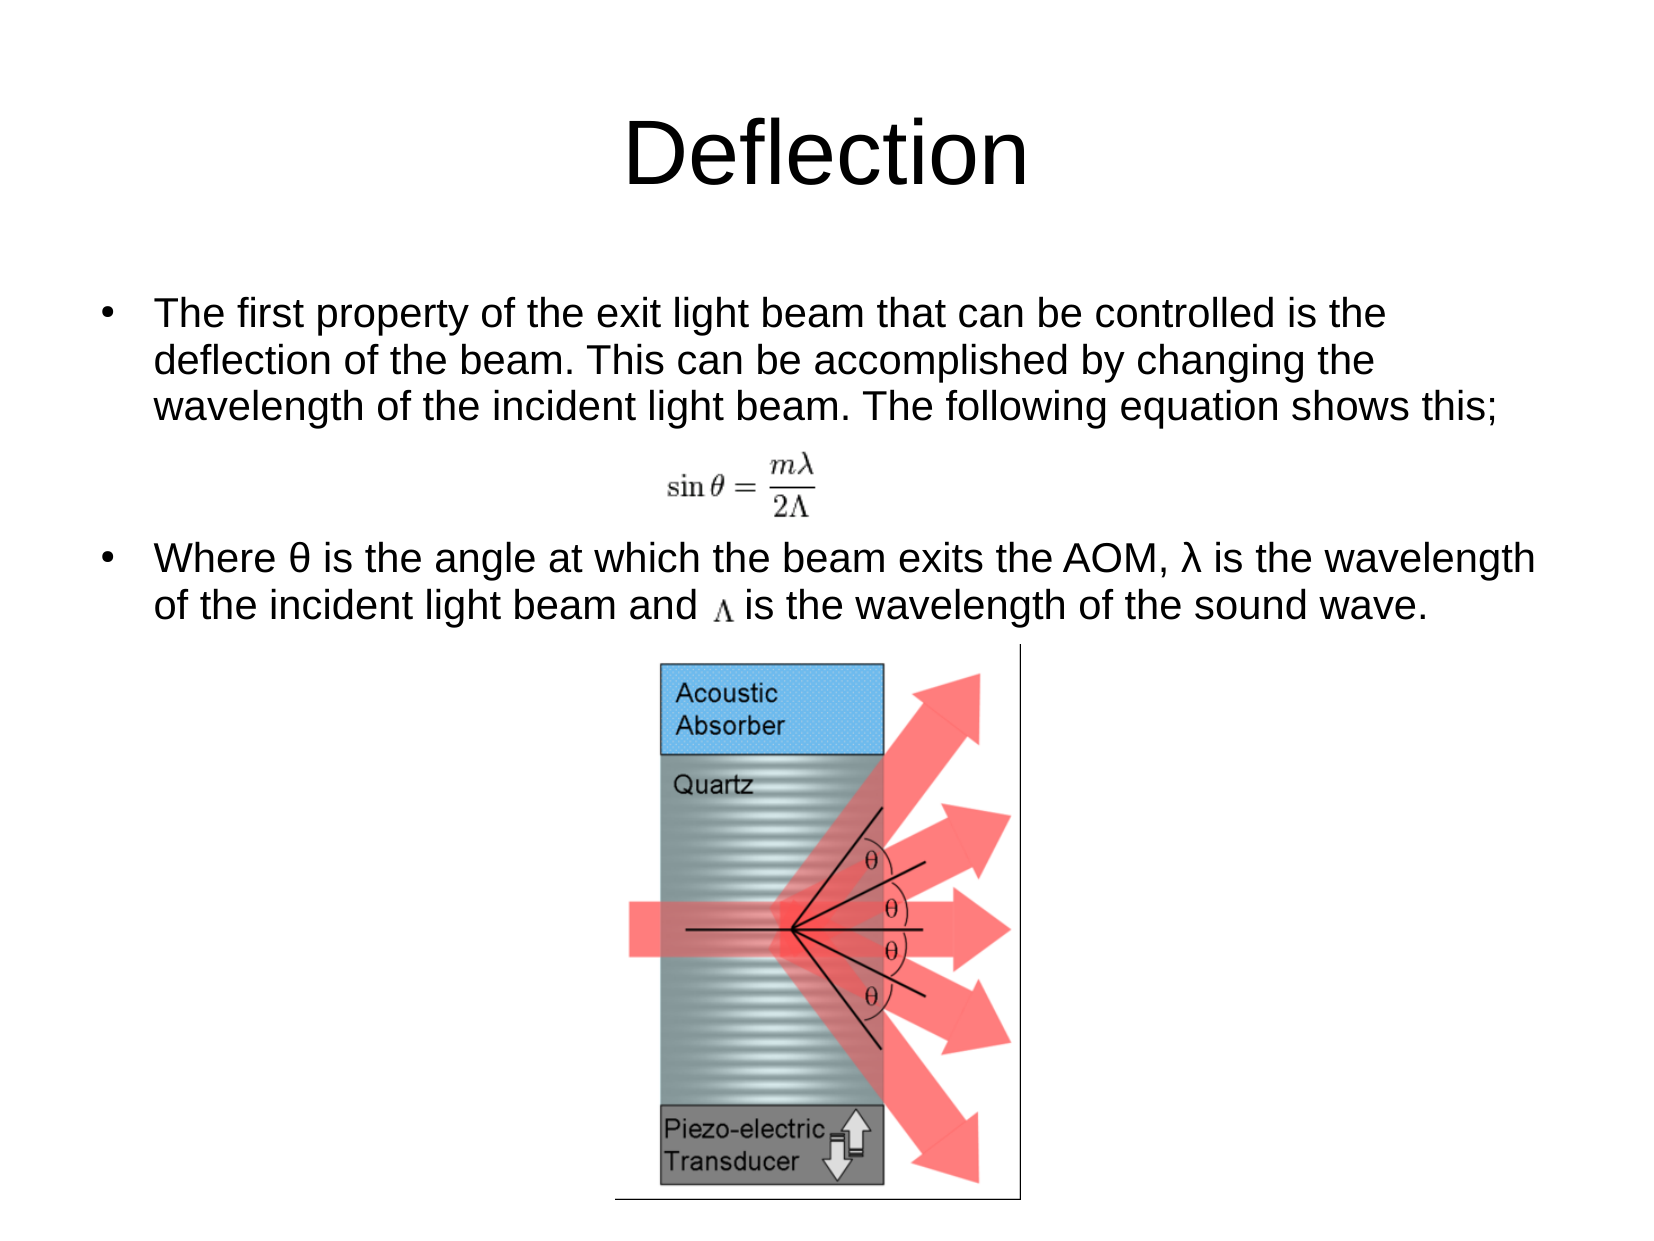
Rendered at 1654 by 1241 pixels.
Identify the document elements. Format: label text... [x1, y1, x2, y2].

list The first property of the exit light beam that can be controlled is the deflection of the beam. This can be accomplished by changing the wavelength of the incident light beam. The following equation shows this; Where θ is the angle at which the beam exits the AOM, λ is the wavelength of the incident light beam and is the wavelength of the sound wave. [82, 290, 1538, 1010]
picture [615, 644, 1021, 1201]
title Deflection [82, 49, 1571, 257]
picture [713, 598, 736, 631]
picture [660, 449, 828, 525]
